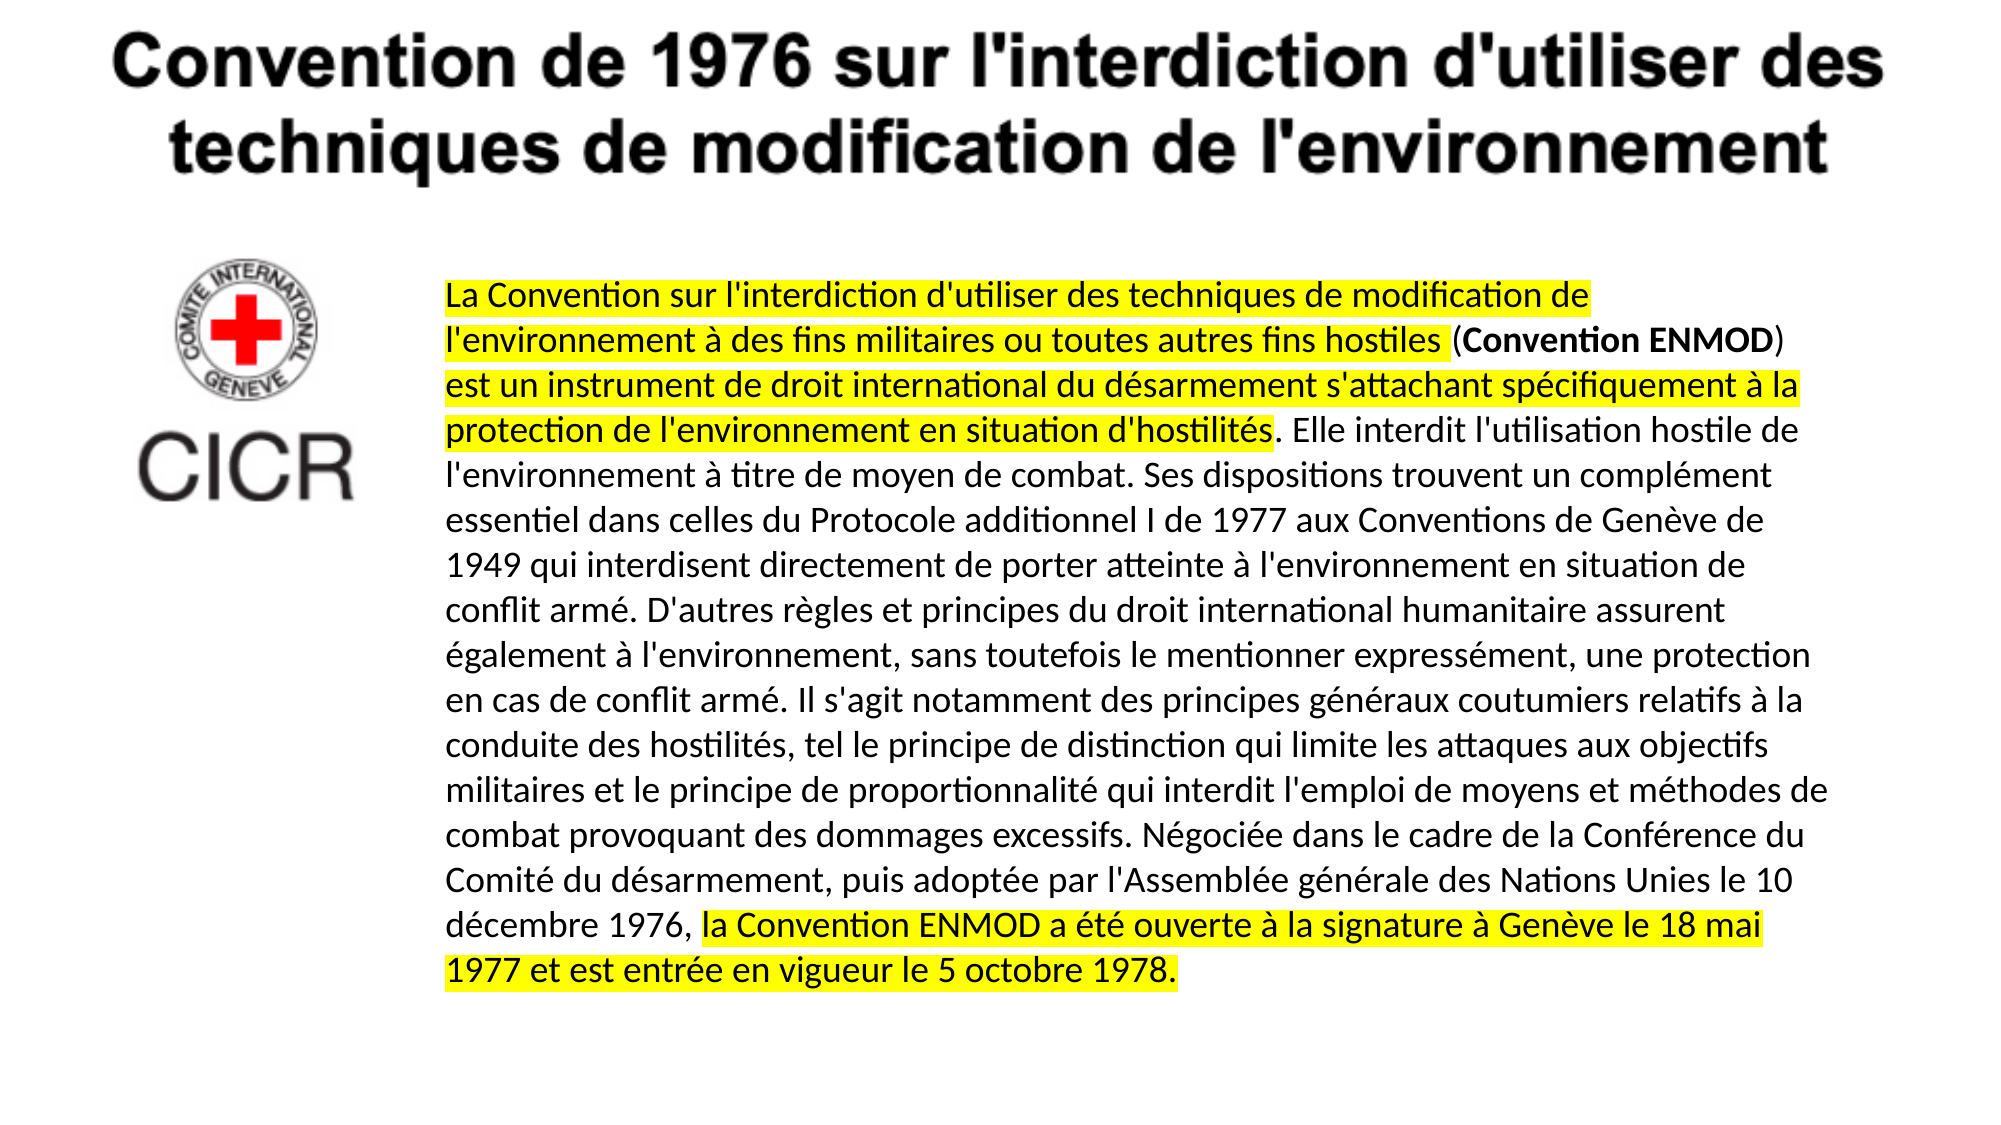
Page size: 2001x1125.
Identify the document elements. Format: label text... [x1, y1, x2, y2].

text_box La Convention sur l'interdiction d'utiliser des techniques de modification de l'environnement à des fins militaires ou toutes autres fins hostiles (Convention ENMOD) est un instrument de droit international du désarmement s'attachant spécifiquement à la protection de l'environnement en situation d'hostilités. Elle interdit l'utilisation hostile de l'environnement à titre de moyen de combat. Ses dispositions trouvent un complément essentiel dans celles du Protocole additionnel I de 1977 aux Conventions de Genève de 1949 qui interdisent directement de porter atteinte à l'environnement en situation de conflit armé. D'autres règles et principes du droit international humanitaire assurent également à l'environnement, sans toutefois le mentionner expressément, une protection en cas de conflit armé. Il s'agit notamment des principes généraux coutumiers relatifs à la conduite des hostilités, tel le principe de distinction qui limite les attaques aux objectifs militaires et le principe de proportionnalité qui interdit l'emploi de moyens et méthodes de combat provoquant des dommages excessifs. Négociée dans le cadre de la Conférence du Comité du désarmement, puis adoptée par l'Assemblée générale des Nations Unies le 10 décembre 1976, la Convention ENMOD a été ouverte à la signature à Genève le 18 mai 1977 et est entrée en vigueur le 5 octobre 1978. [430, 263, 1852, 998]
picture [90, 0, 1910, 533]
